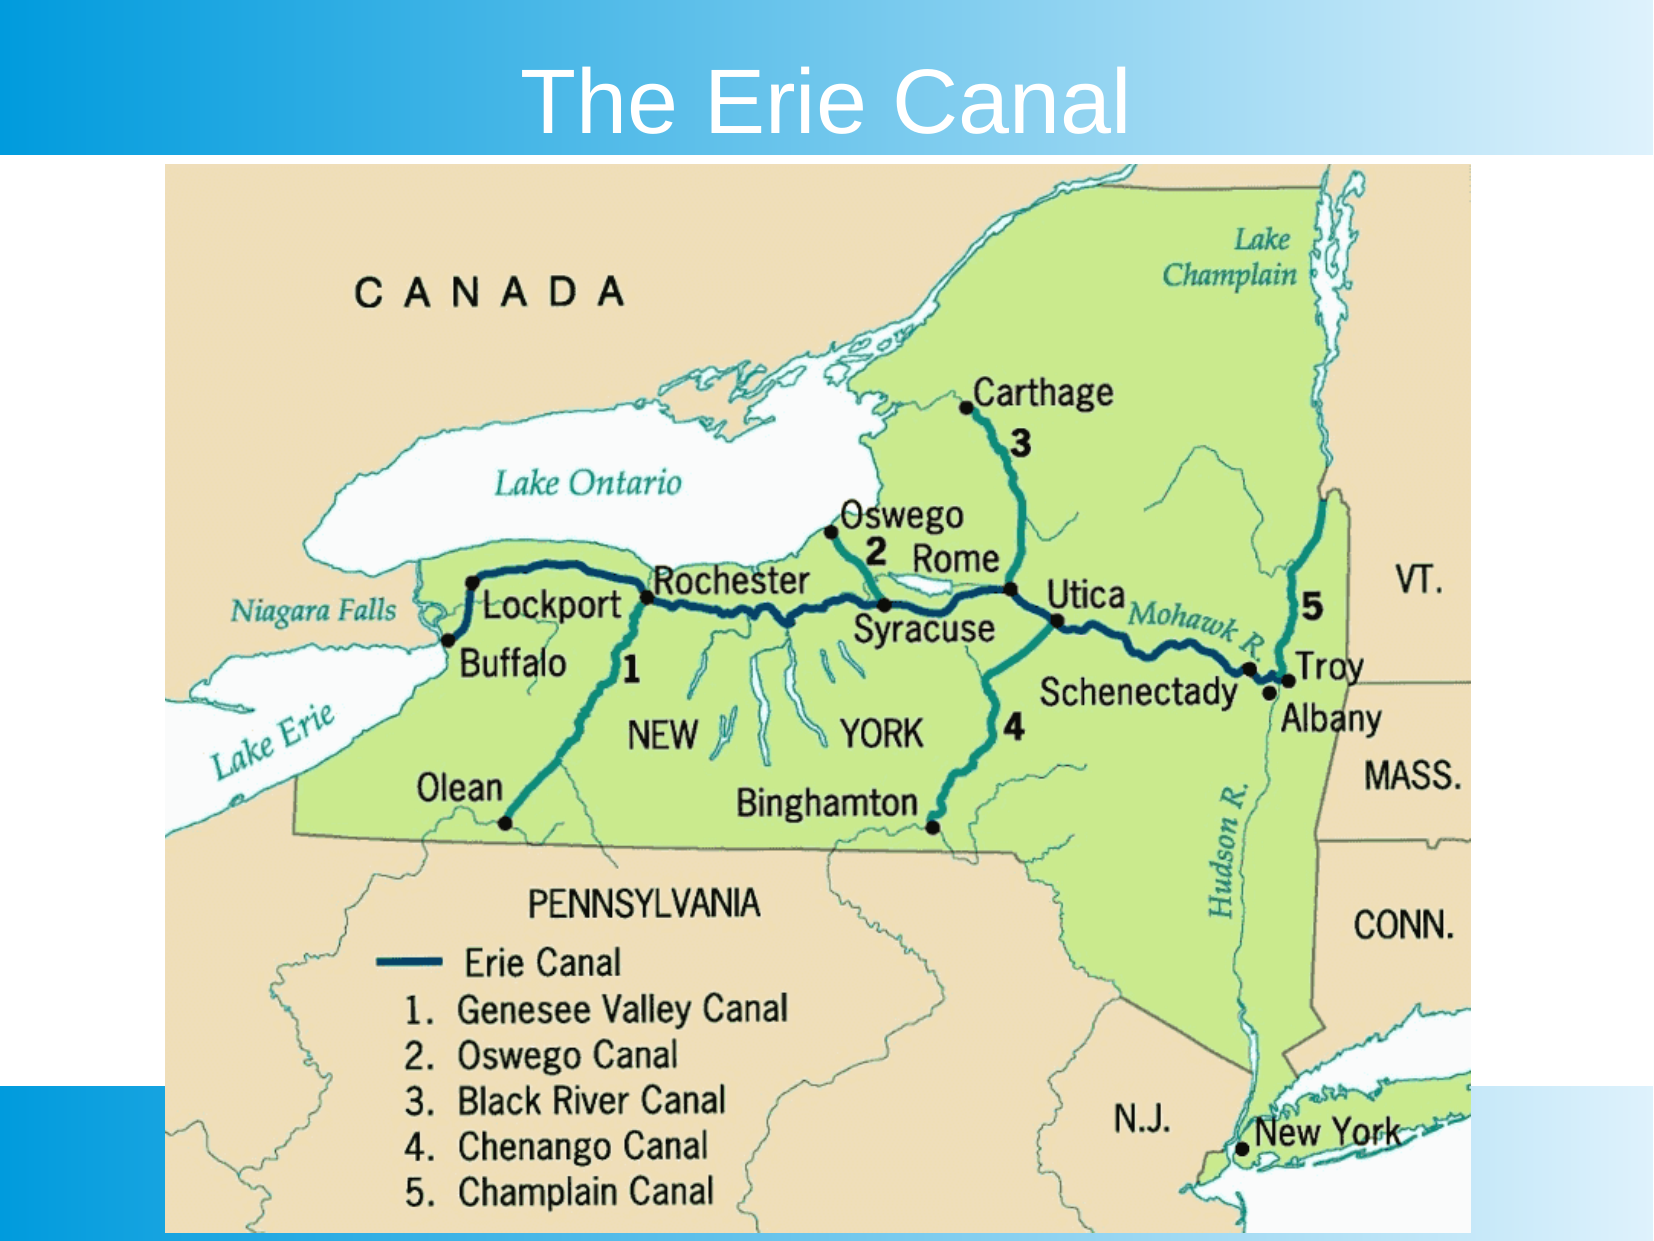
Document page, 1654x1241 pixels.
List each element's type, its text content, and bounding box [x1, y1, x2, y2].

title The Erie Canal [82, 49, 1571, 155]
picture [165, 164, 1471, 1233]
